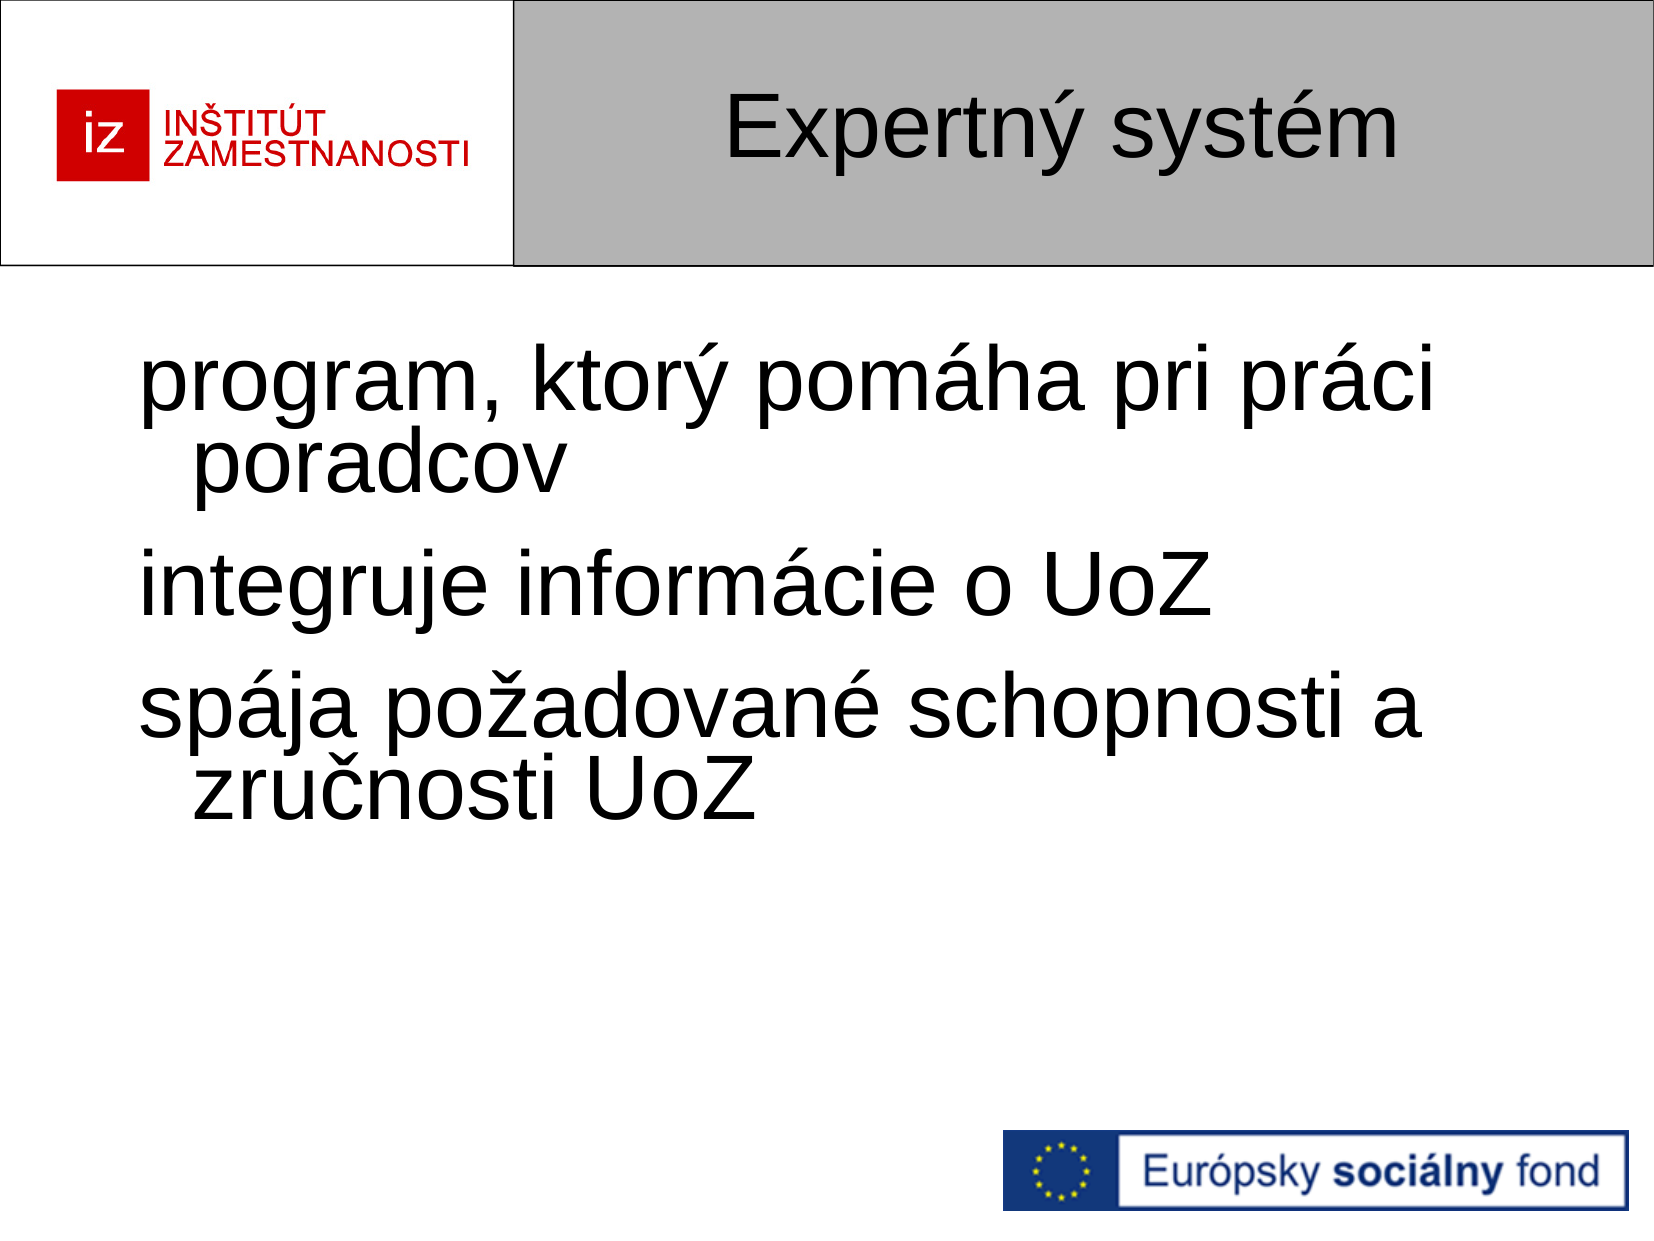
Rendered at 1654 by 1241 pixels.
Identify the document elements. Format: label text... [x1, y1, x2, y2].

picture [1003, 1130, 1629, 1211]
text_box [0, 0, 1654, 266]
picture [5, 8, 513, 257]
title Expertný systém [561, 29, 1565, 237]
list program, ktorý pomáha pri práci poradcov integruje informácie o UoZ spája požadované schopnosti a zručnosti UoZ [121, 344, 1534, 1127]
